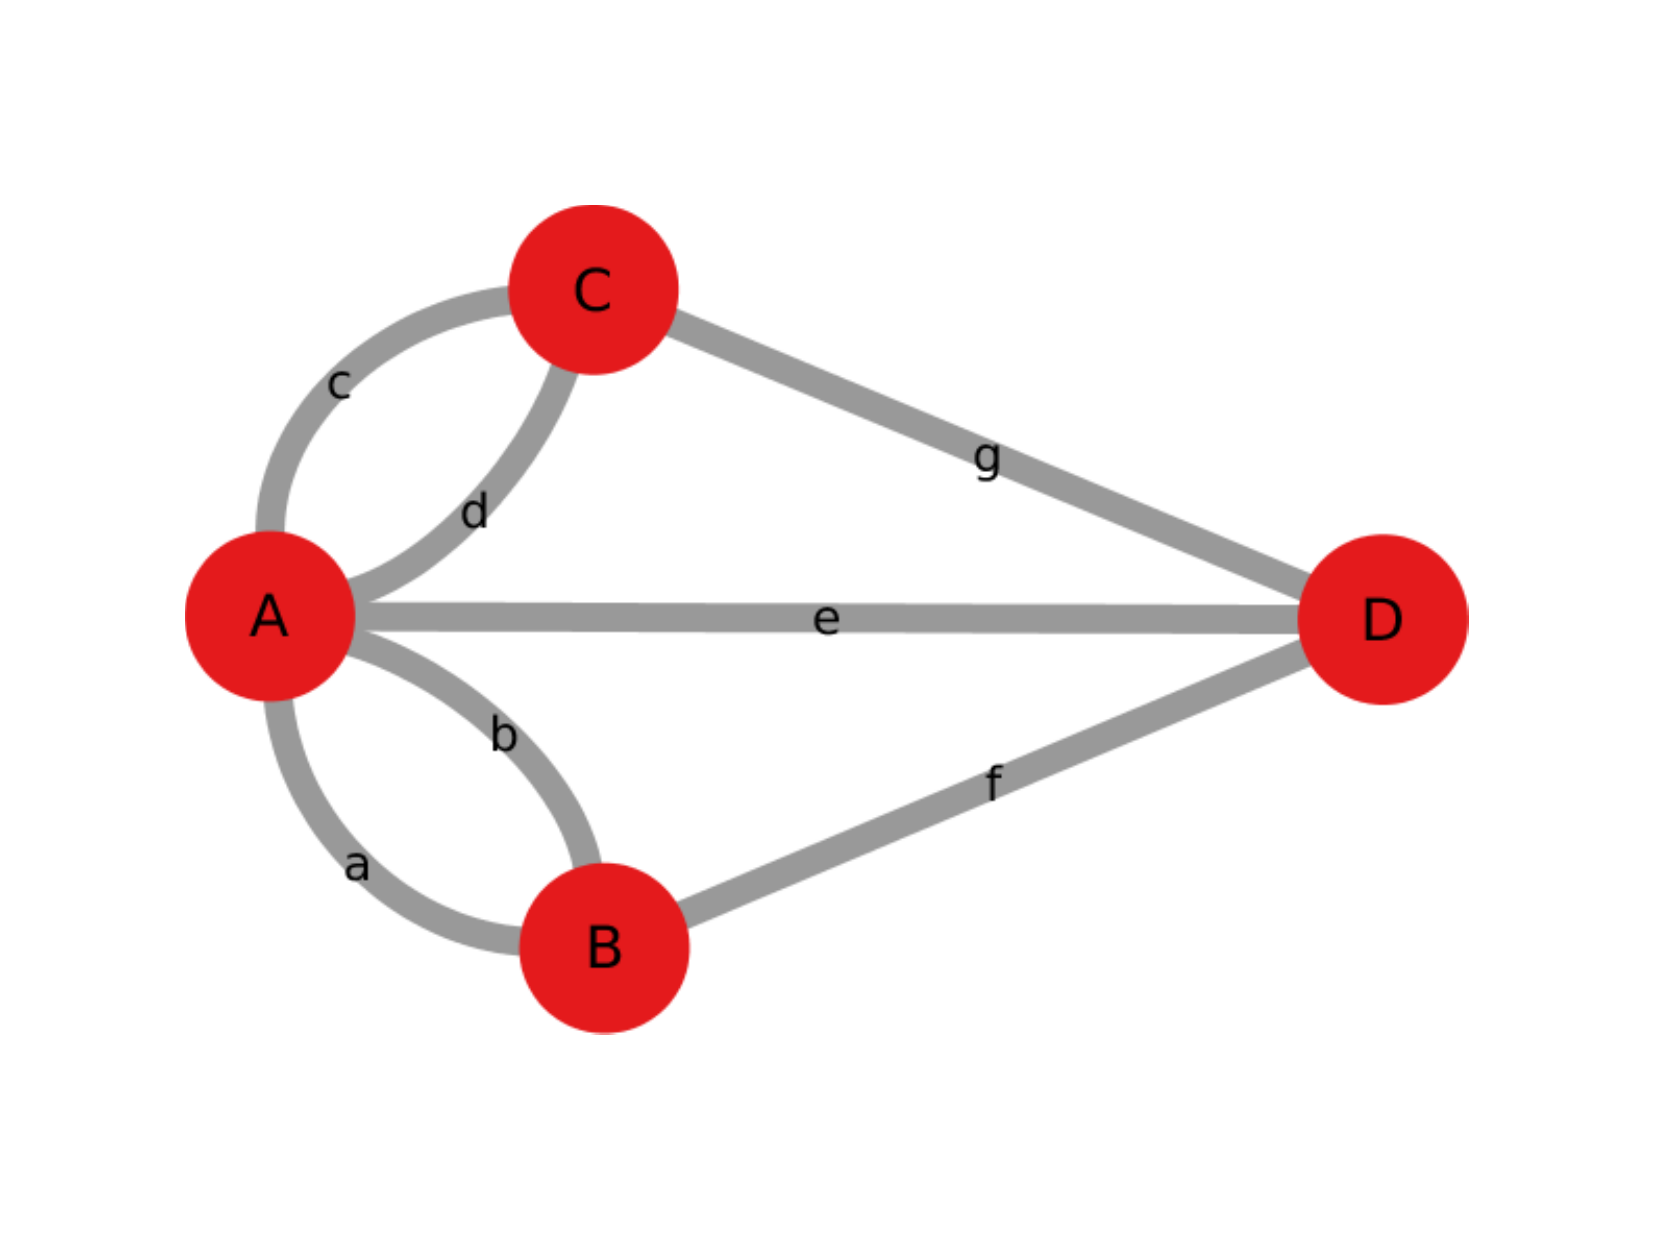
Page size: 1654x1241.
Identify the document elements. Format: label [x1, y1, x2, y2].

picture [185, 205, 1469, 1035]
